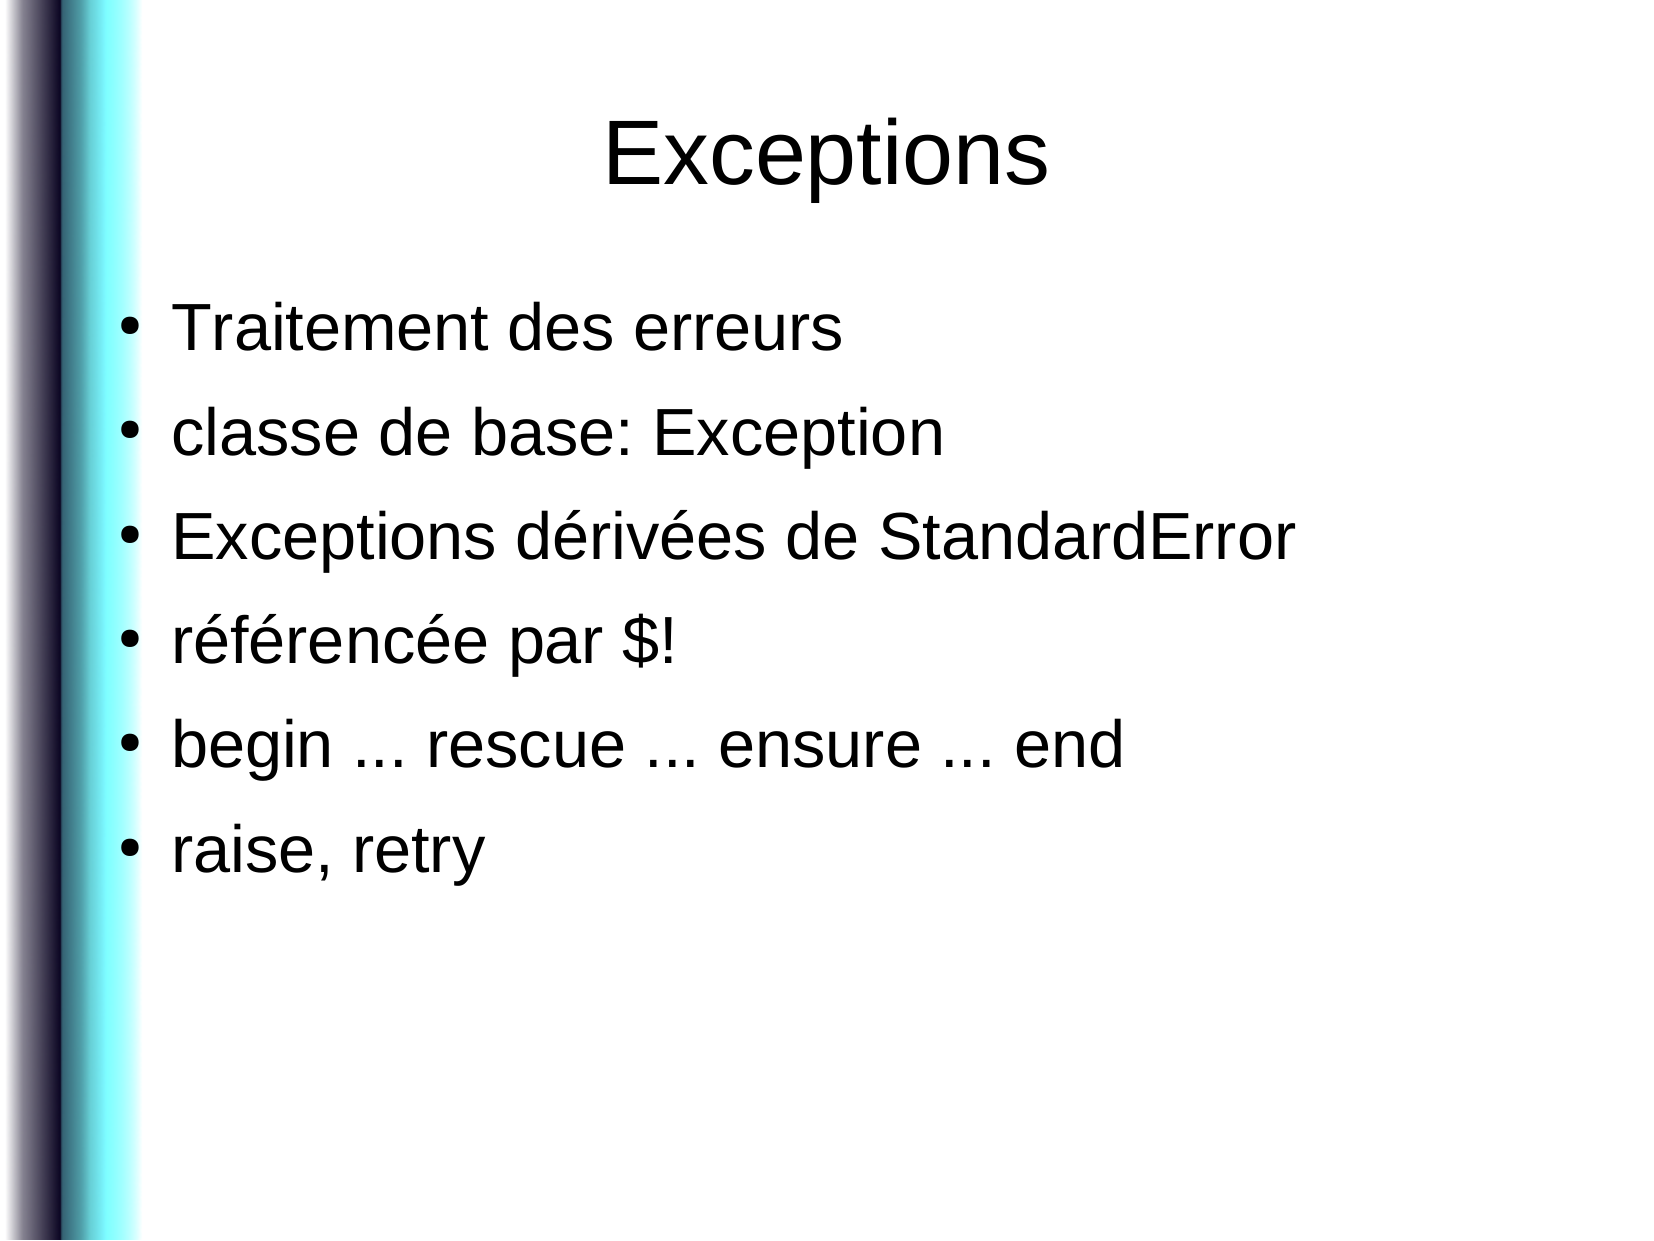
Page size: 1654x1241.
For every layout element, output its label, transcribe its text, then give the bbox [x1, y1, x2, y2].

list Traitement des erreurs classe de base: Exception Exceptions dérivées de StandardError référencée par $! begin ... rescue ... ensure ... end raise, retry [82, 290, 1571, 1109]
title Exceptions [82, 49, 1571, 257]
picture [0, 0, 1654, 1240]
